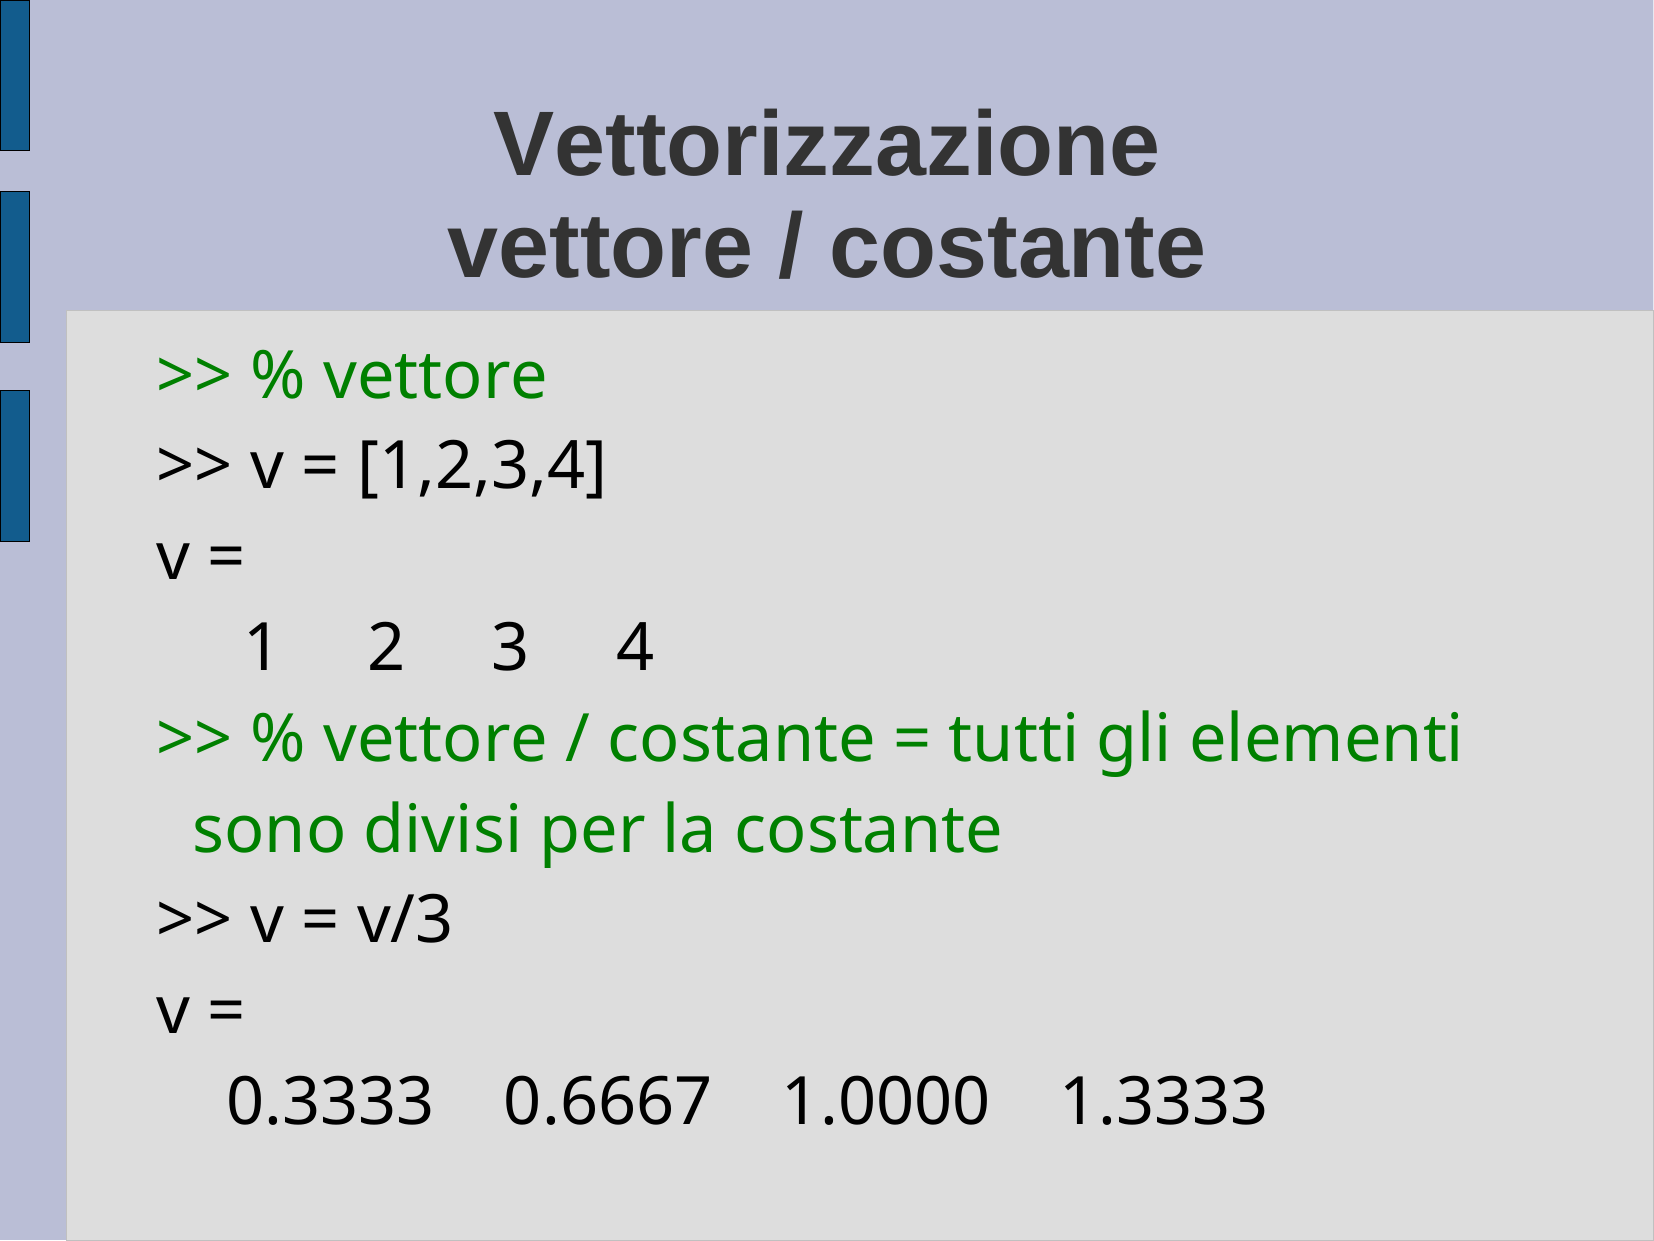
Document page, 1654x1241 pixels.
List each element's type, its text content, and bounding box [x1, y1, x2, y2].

title Vettorizzazione vettore / costante [121, 92, 1534, 298]
subtitle >> % vettore >> v = [1,2,3,4] v = 1 2 3 4 >> % vettore / costante = tutti gli elementi sono divisi per la costante >> v = v/3 v = 0.3333 0.6667 1.0000 1.3333 [121, 352, 1534, 1119]
